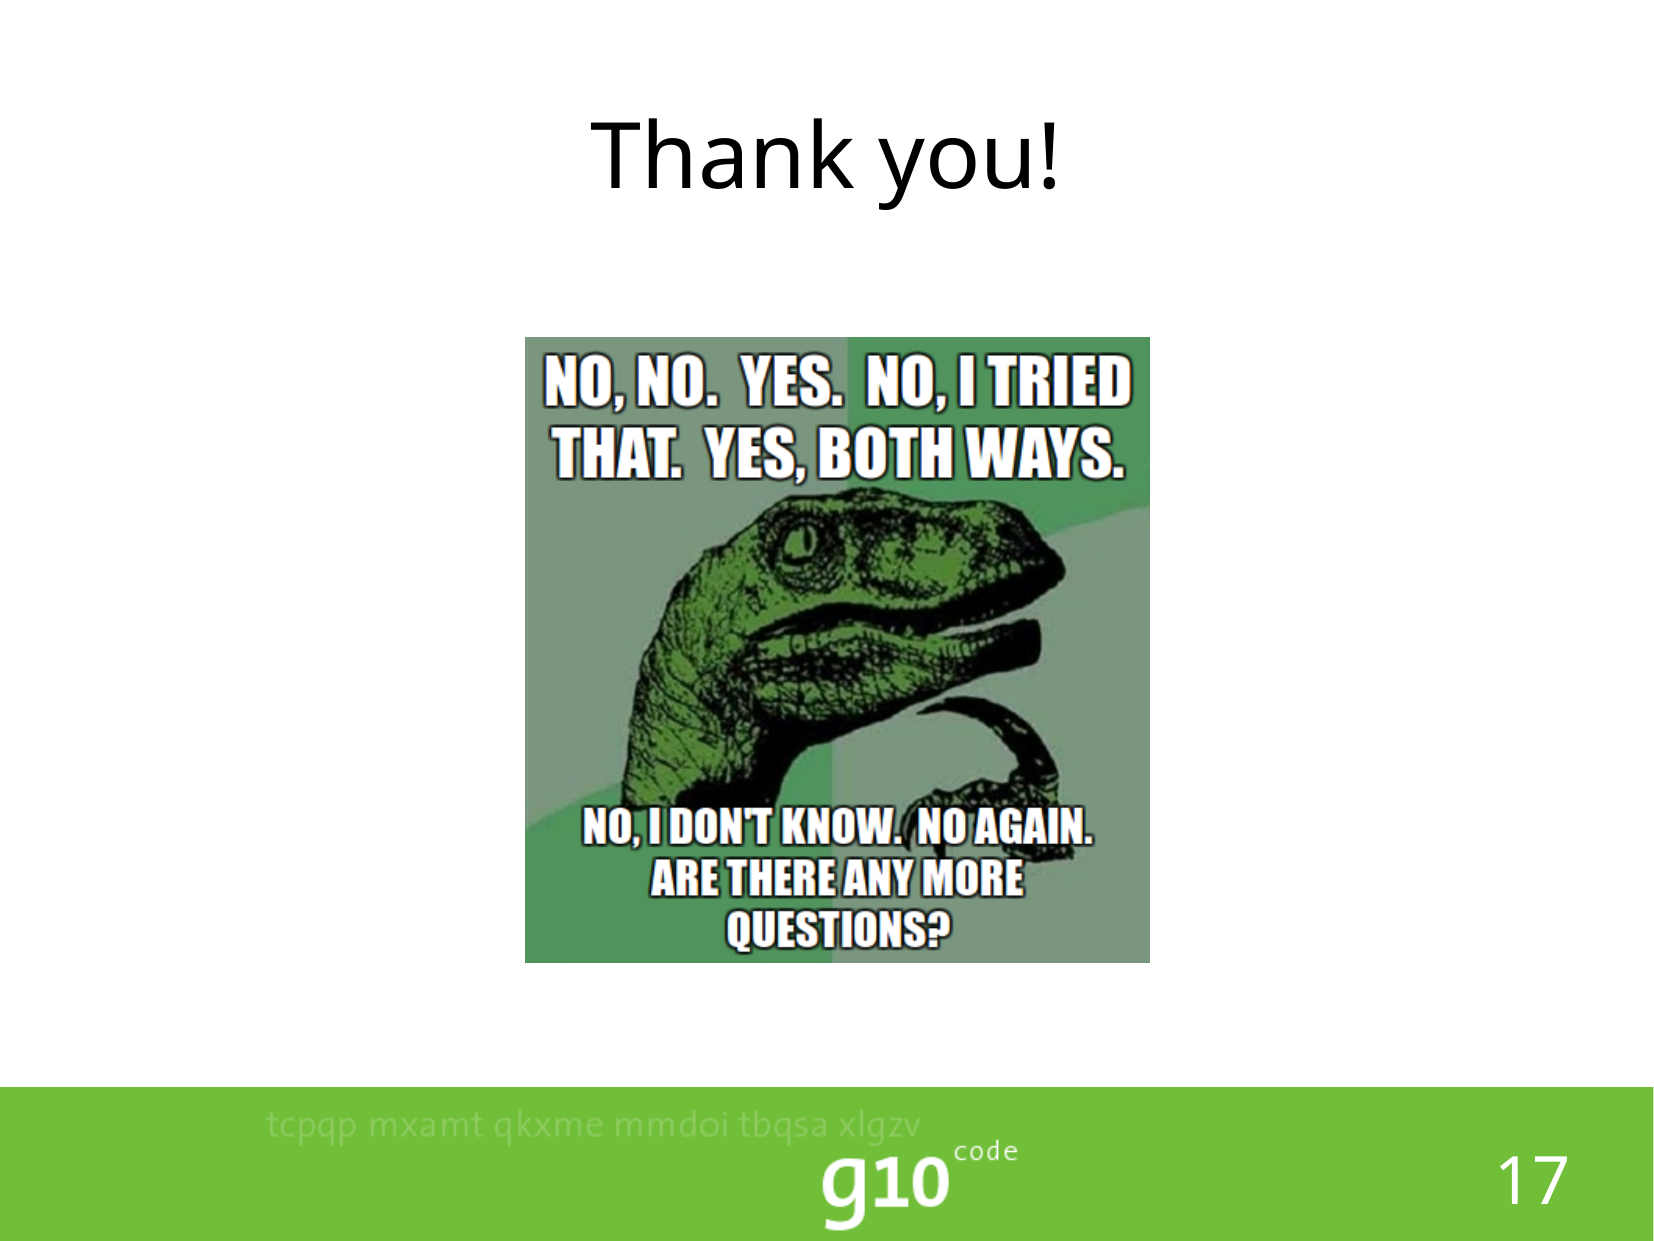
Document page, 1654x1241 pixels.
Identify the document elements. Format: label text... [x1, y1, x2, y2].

picture [525, 337, 1150, 963]
picture [0, 1087, 1654, 1241]
title Thank you! [82, 49, 1571, 257]
